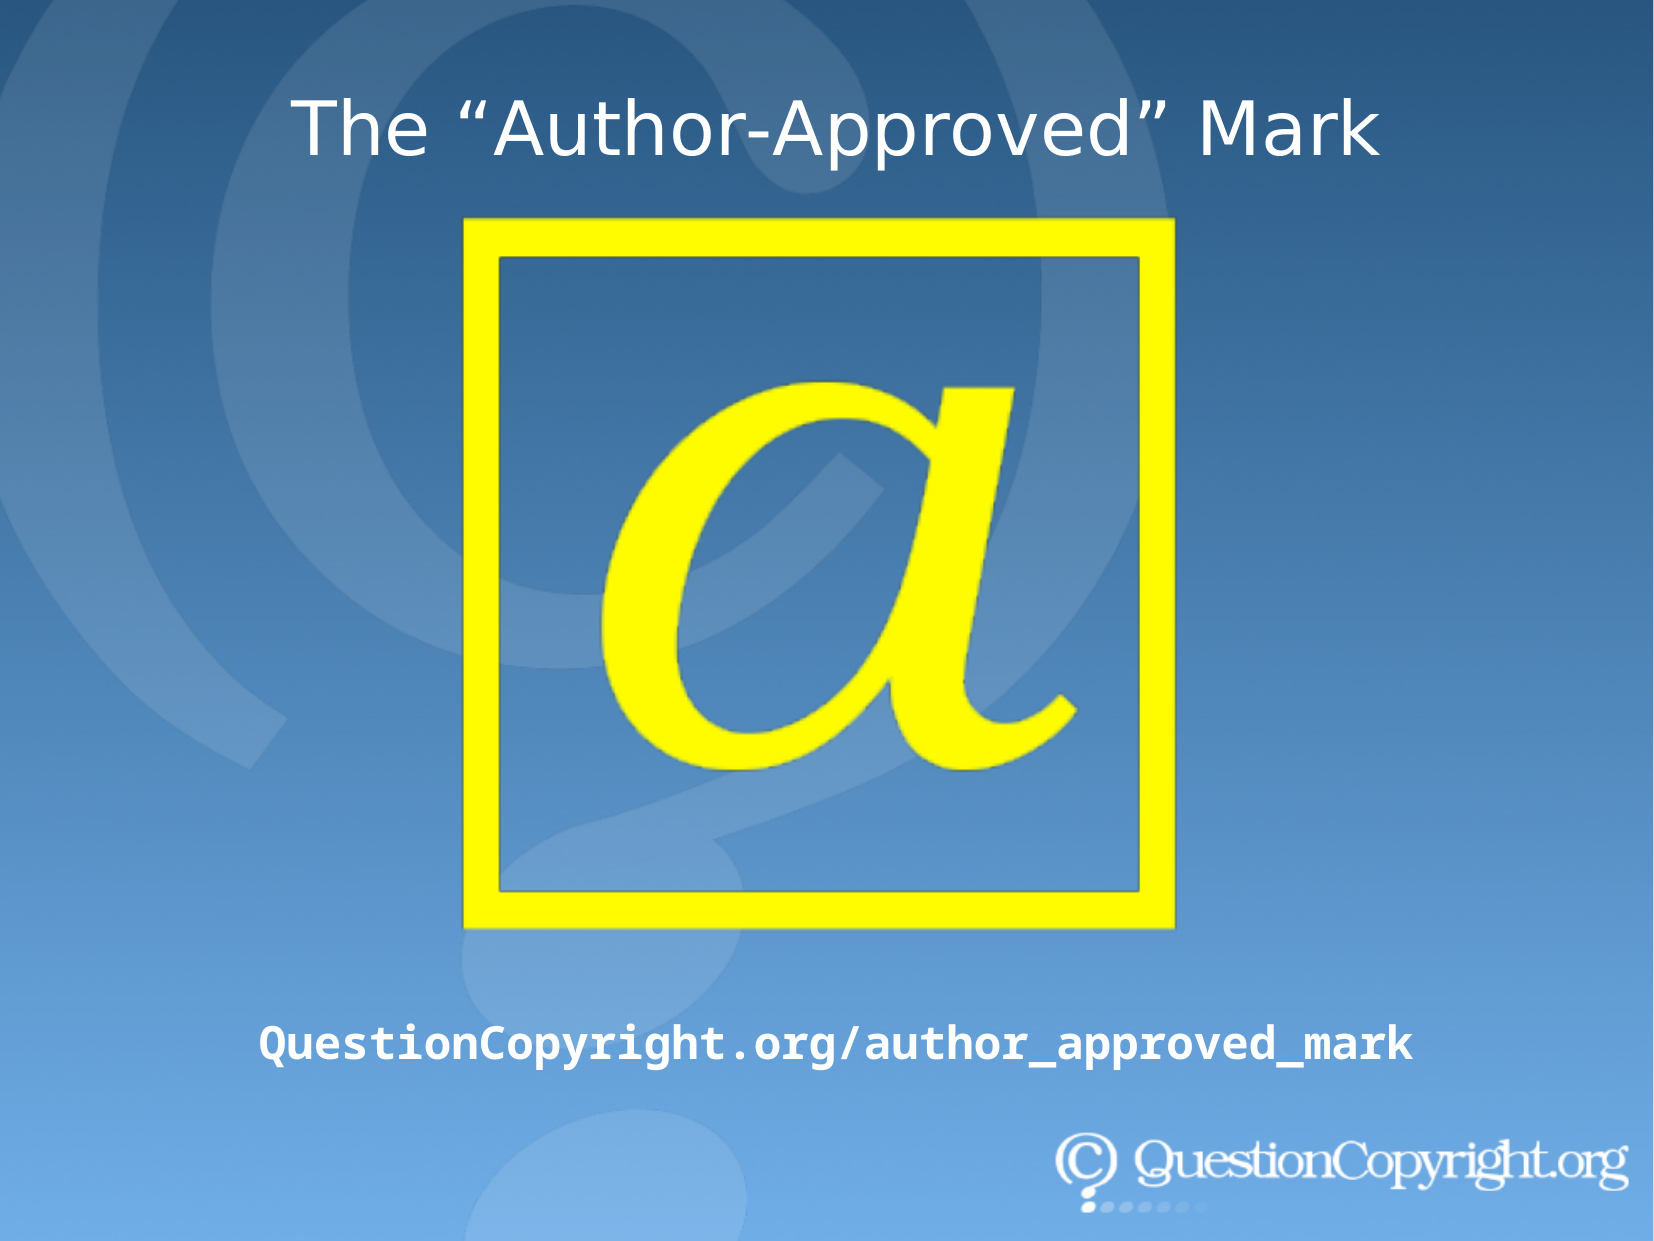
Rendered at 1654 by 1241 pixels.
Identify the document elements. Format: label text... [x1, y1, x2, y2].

text_box QuestionCopyright.org/author_approved_mark [244, 1003, 1429, 1074]
picture [0, 0, 1654, 1241]
